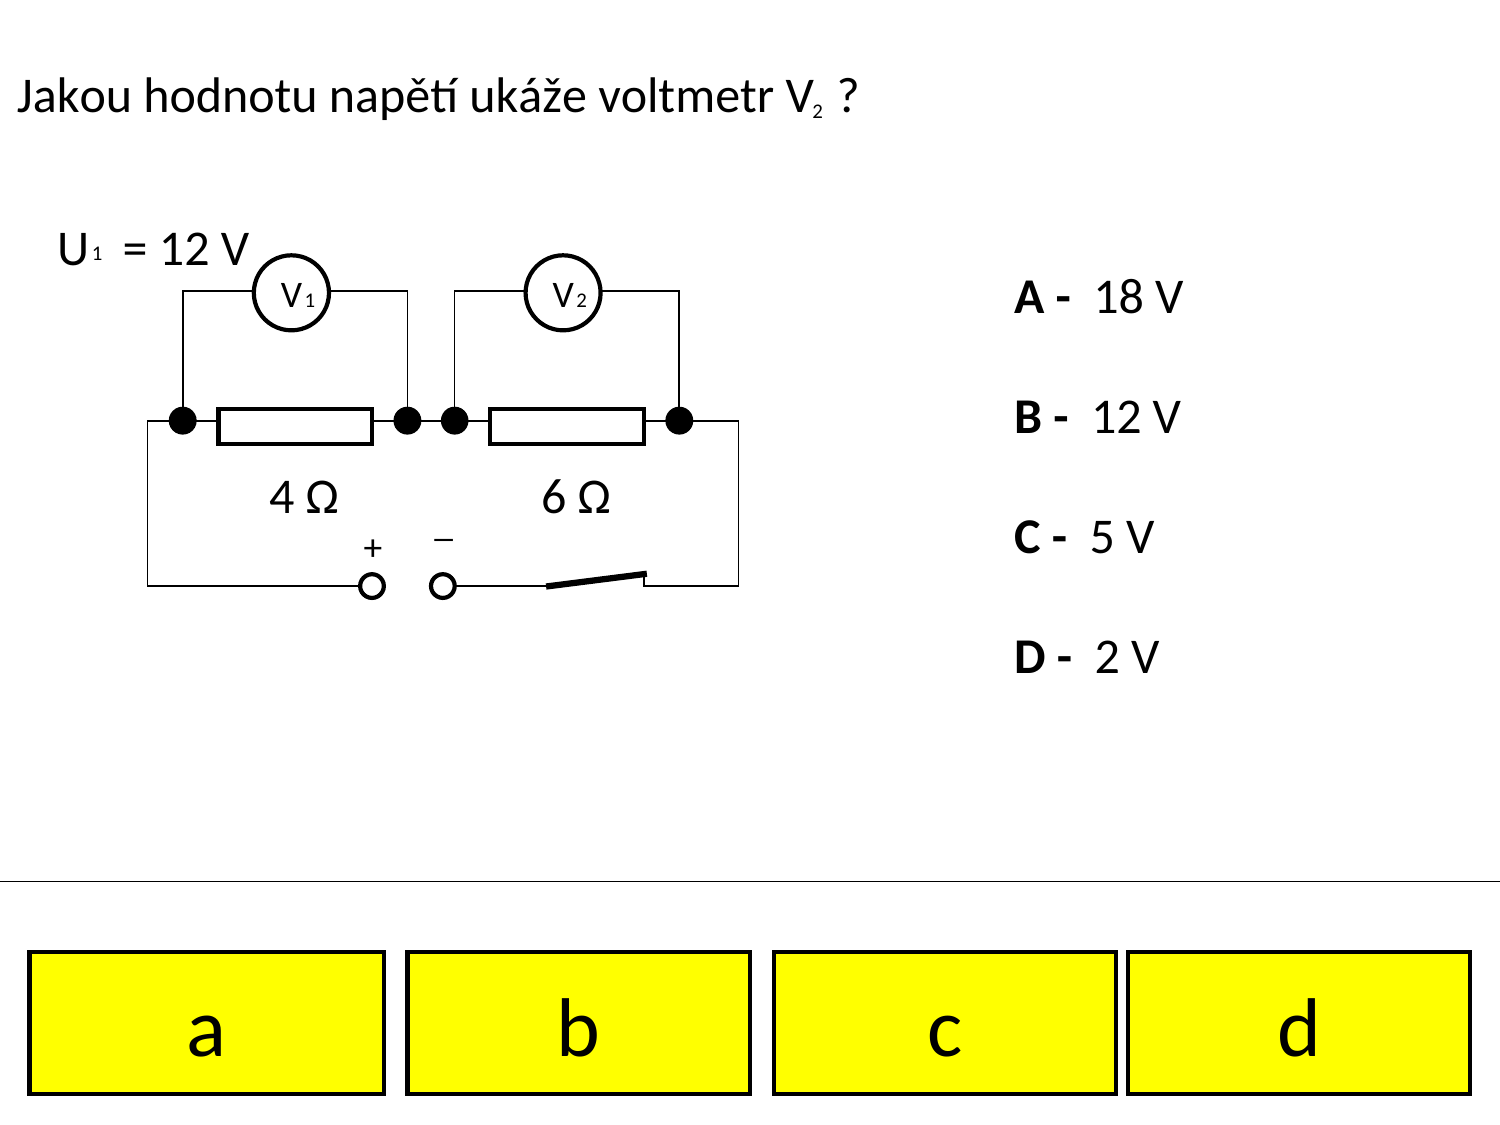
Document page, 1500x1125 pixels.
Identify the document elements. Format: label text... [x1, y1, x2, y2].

text_box Jakou hodnotu napětí ukáže voltmetr V ? [2, 54, 875, 131]
text_box [218, 408, 372, 445]
text_box [667, 408, 692, 433]
text_box [395, 408, 420, 433]
text_box V [525, 255, 598, 331]
text_box V [253, 255, 327, 331]
text_box a [29, 952, 384, 1094]
text_box d [1127, 952, 1471, 1094]
text_box 6 Ω [526, 456, 626, 532]
text_box 2 [561, 279, 602, 320]
text_box [430, 574, 455, 598]
text_box 1 [77, 231, 118, 273]
text_box 2 [797, 90, 838, 131]
text_box U = 12 V [42, 207, 265, 284]
text_box _ [419, 491, 469, 553]
text_box c [773, 952, 1117, 1094]
text_box [170, 408, 195, 433]
text_box [442, 408, 467, 433]
text_box + [348, 515, 398, 576]
text_box A - 18 V B - 12 V C - 5 V D - 2 V [999, 255, 1199, 691]
text_box [490, 408, 644, 445]
text_box b [407, 952, 751, 1094]
text_box [360, 576, 384, 598]
text_box 4 Ω [254, 456, 354, 532]
text_box 1 [289, 279, 330, 320]
